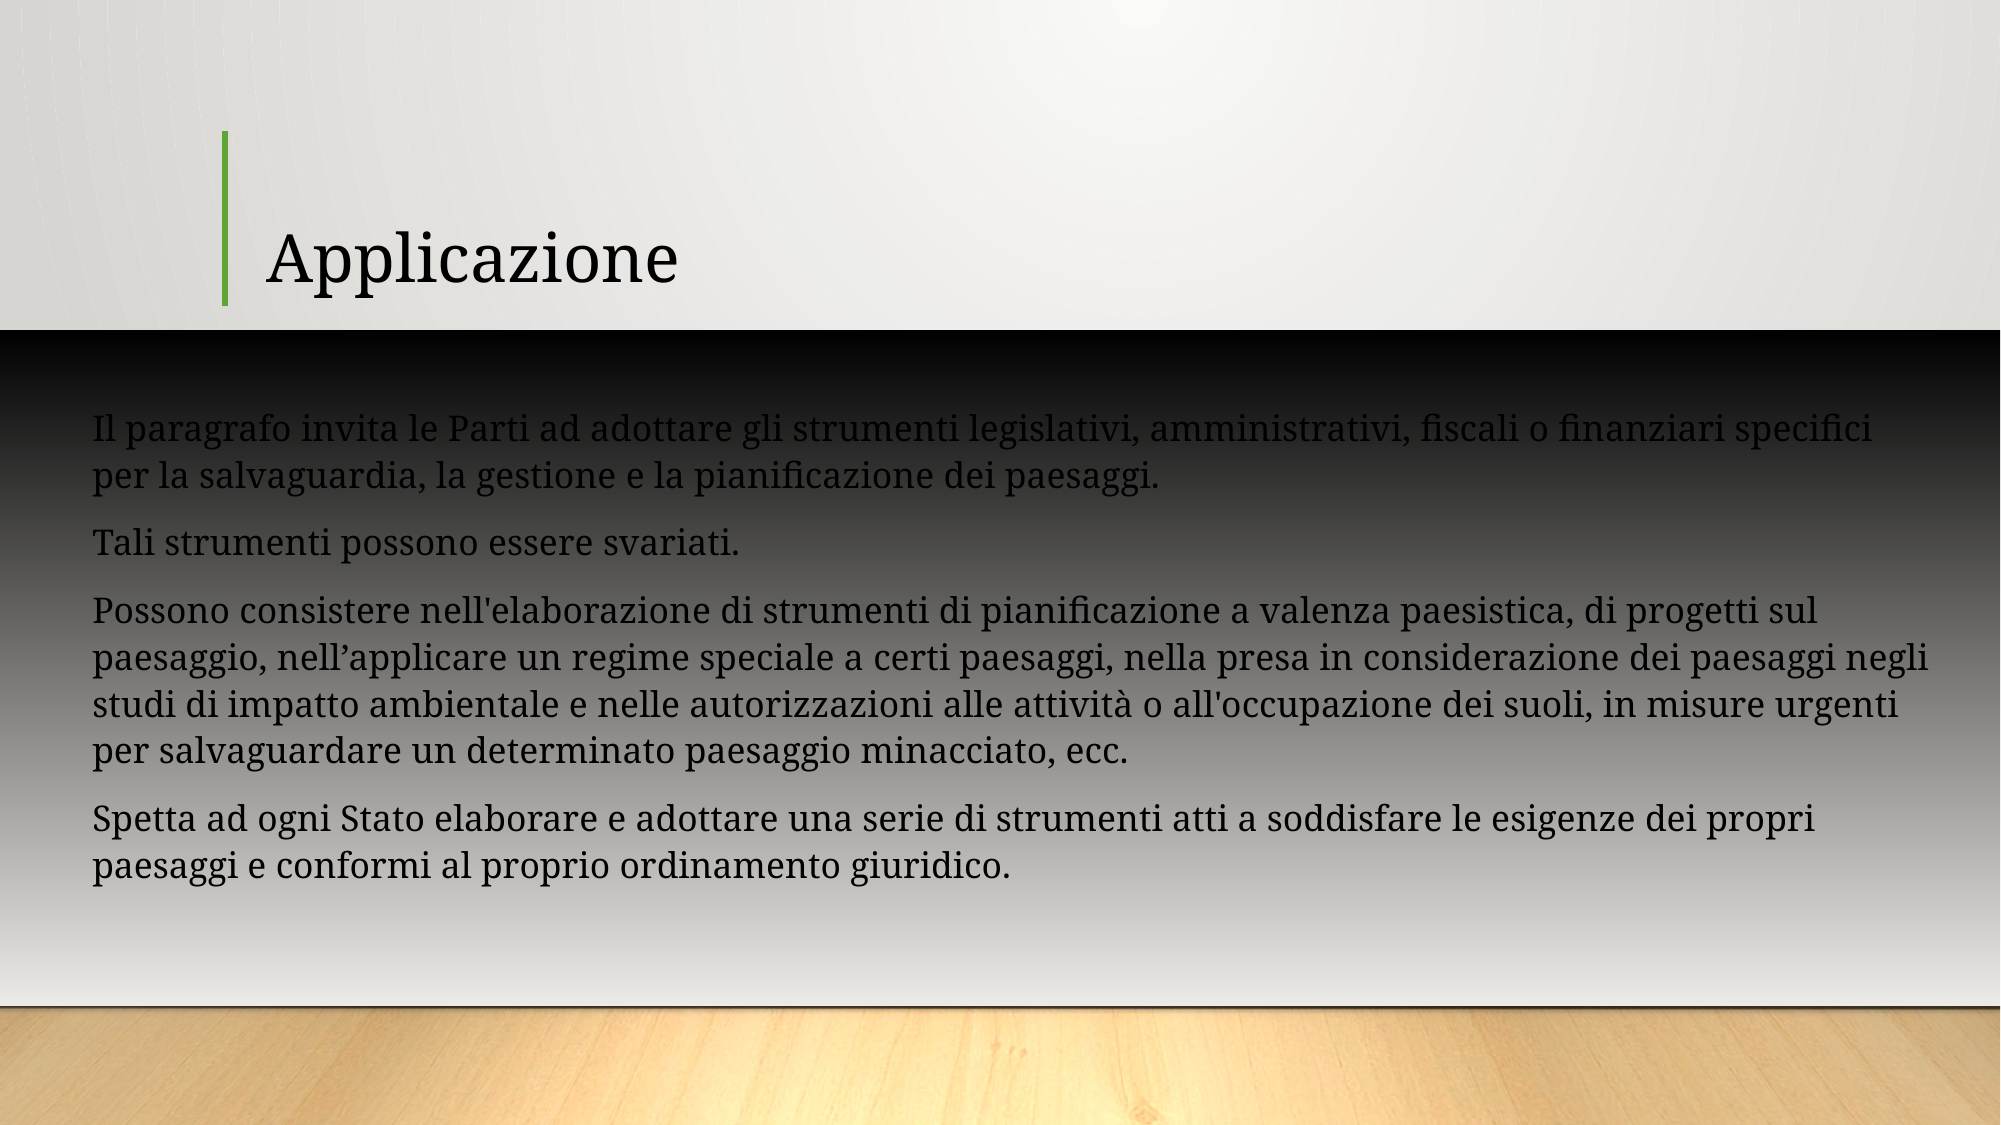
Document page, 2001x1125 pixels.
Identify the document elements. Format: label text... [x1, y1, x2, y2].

title Applicazione [251, 131, 1814, 305]
list Il paragrafo invita le Parti ad adottare gli strumenti legislativi, amministrativi, fiscali o finanziari specifici per la salvaguardia, la gestione e la pianificazione dei paesaggi. Tali strumenti possono essere svariati. Possono consistere nell'elaborazione di strumenti di pianificazione a valenza paesistica, di progetti sul paesaggio, nell’applicare un regime speciale a certi paesaggi, nella presa in considerazione dei paesaggi negli studi di impatto ambientale e nelle autorizzazioni alle attività o all'occupazione dei suoli, in misure urgenti per salvaguardare un determinato paesaggio minacciato, ecc. Spetta ad ogni Stato elaborare e adottare una serie di strumenti atti a soddisfare le esigenze dei propri paesaggi e conformi al proprio ordinamento giuridico. [77, 330, 1946, 897]
